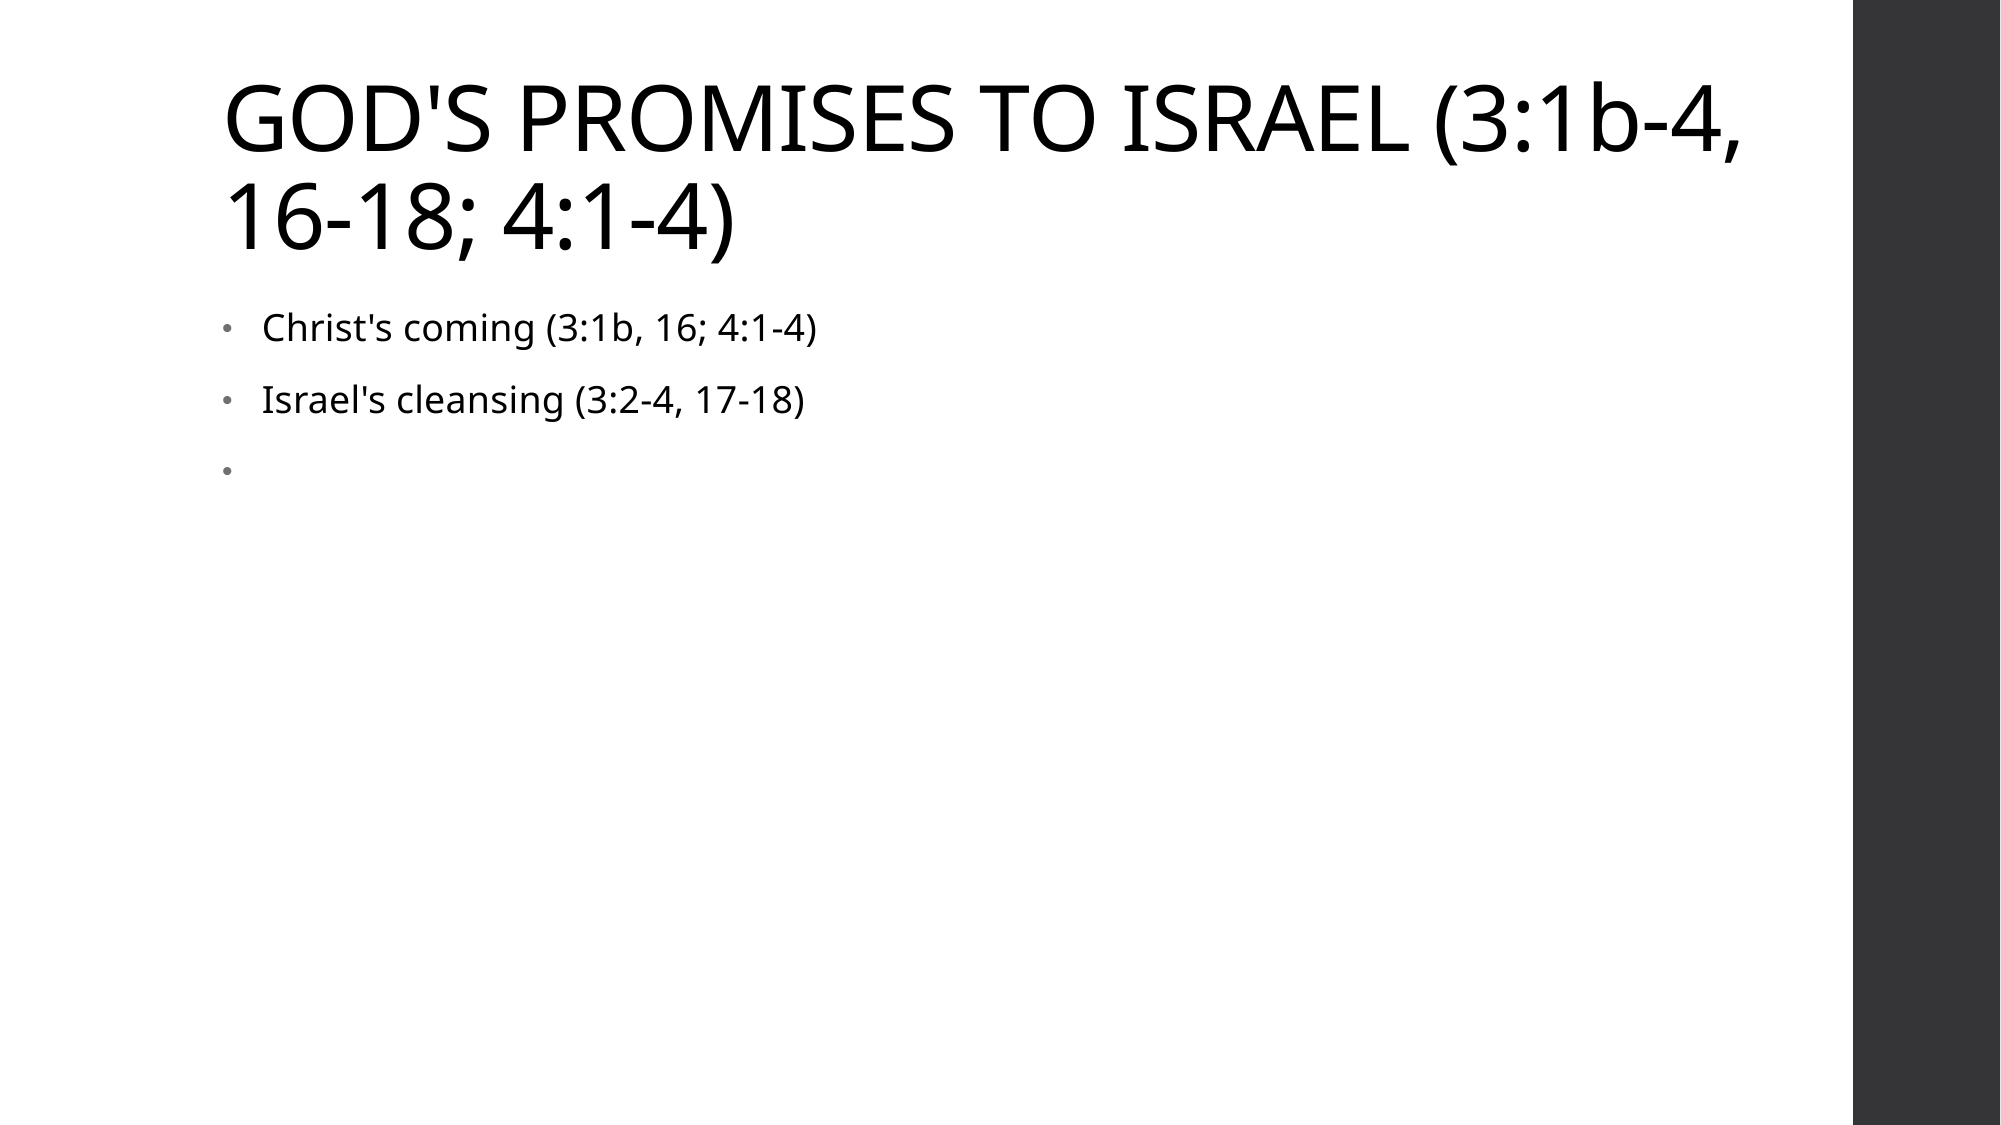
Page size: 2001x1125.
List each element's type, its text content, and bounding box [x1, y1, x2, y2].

list Christ's coming (3:1b, 16; 4:1-4) Israel's cleansing (3:2-4, 17-18) [206, 299, 1617, 1014]
title GOD'S PROMISES TO ISRAEL (3:1b-4, 16-18; 4:1-4) [206, 60, 1797, 278]
